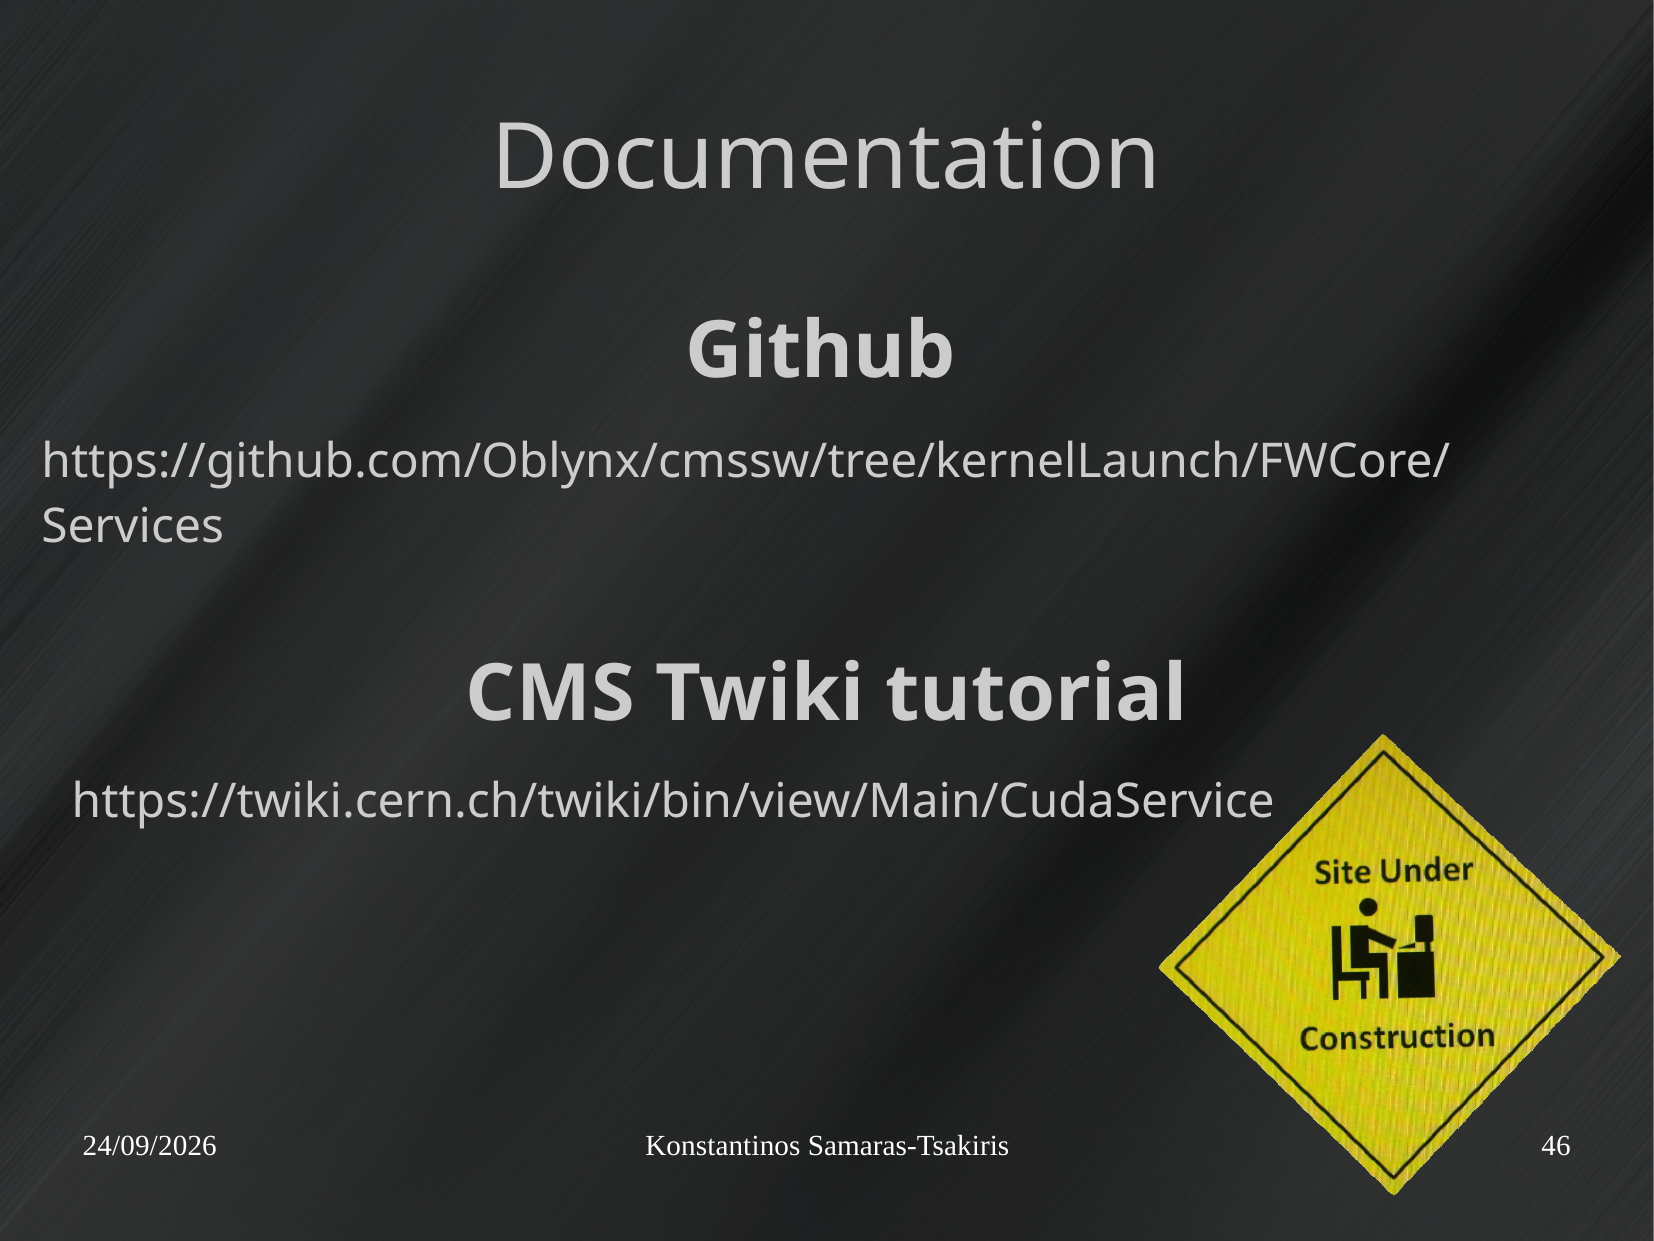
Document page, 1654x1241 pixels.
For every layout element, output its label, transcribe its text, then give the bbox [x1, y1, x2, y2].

list https://twiki.cern.ch/twiki/bin/view/Main/CudaService [71, 728, 1374, 869]
title Documentation [82, 49, 1571, 257]
list CMS Twiki tutorial [82, 628, 1571, 728]
picture [0, 0, 1654, 1241]
list https://github.com/Oblynx/cmssw/tree/kernelLaunch/FWCore/Services [41, 426, 1630, 645]
list Github [76, 285, 1565, 408]
